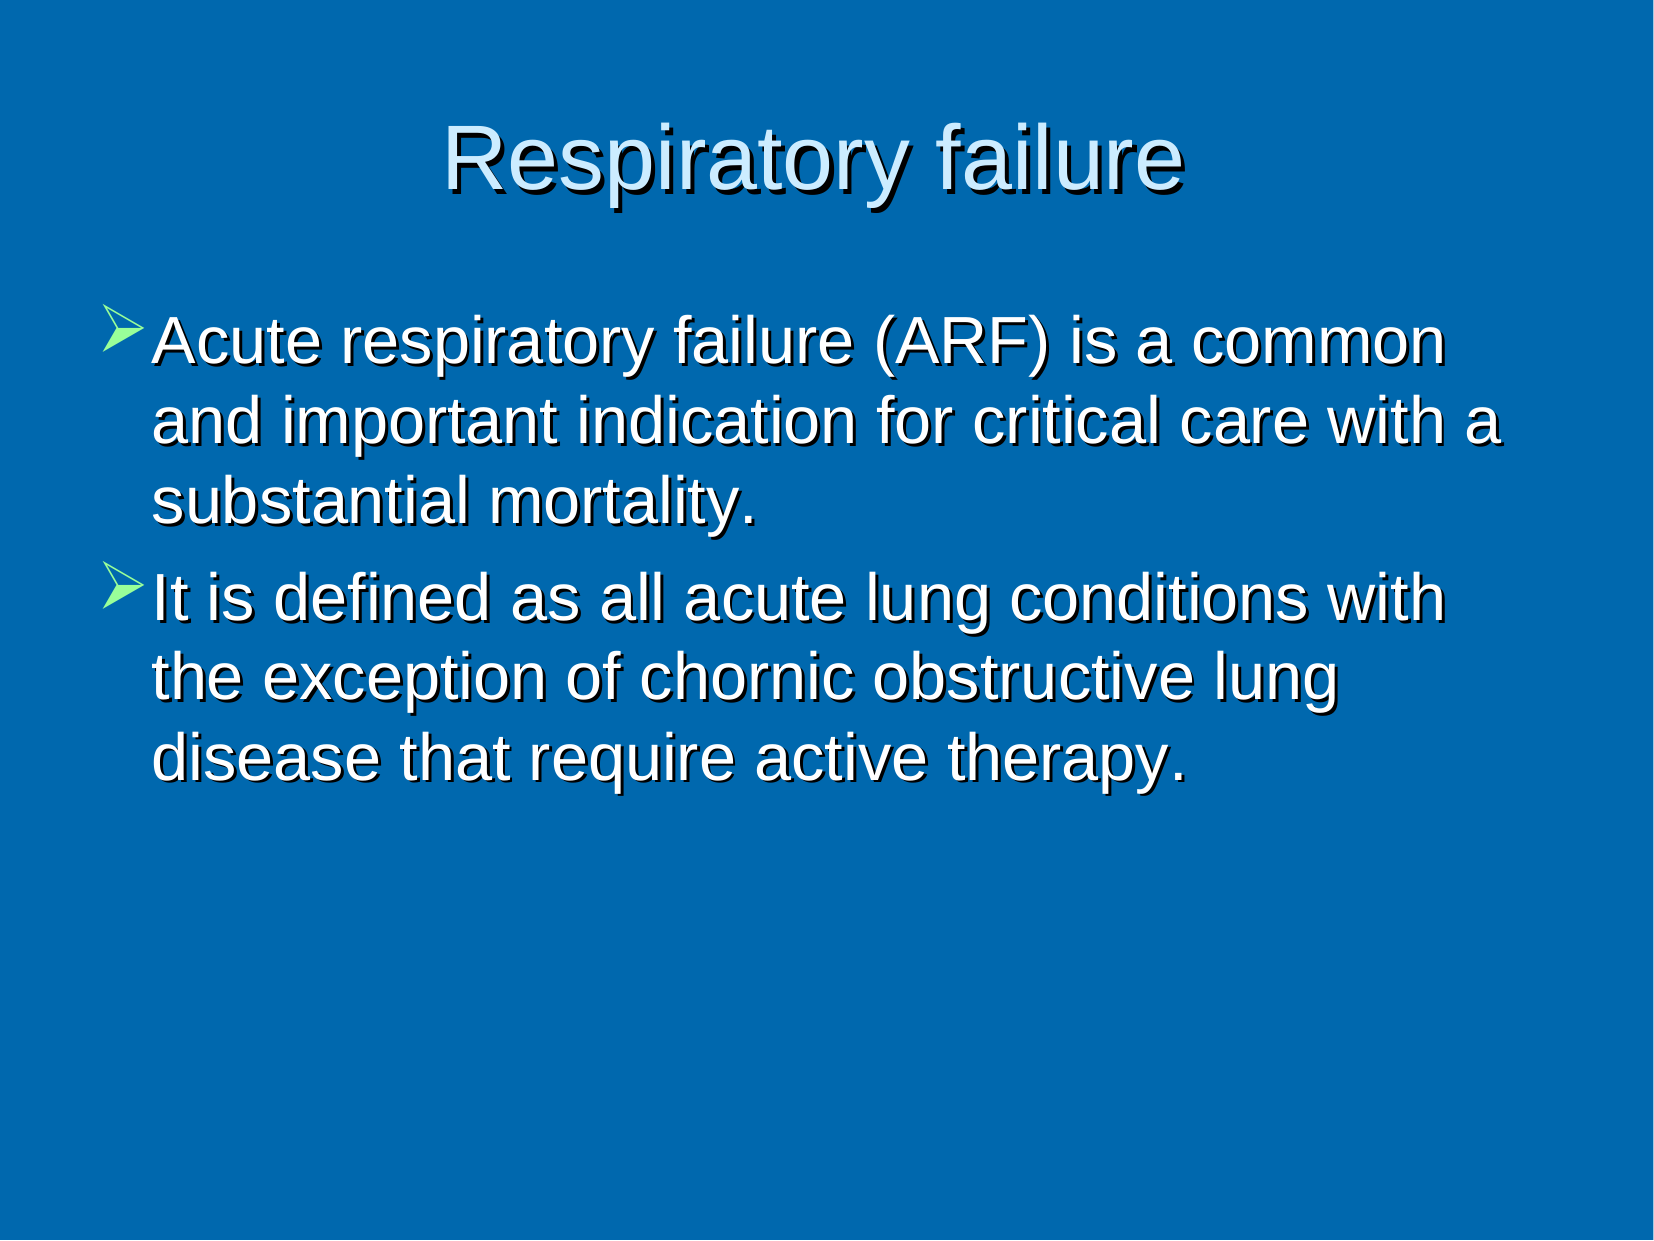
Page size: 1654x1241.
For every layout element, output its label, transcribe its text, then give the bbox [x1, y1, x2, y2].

text_box Respiratory failure [82, 50, 1571, 257]
text_box Acute respiratory failure (ARF) is a common and important indication for critical care with a substantial mortality. It is defined as all acute lung conditions with the exception of chornic obstructive lung disease that require active therapy. [82, 289, 1571, 1108]
